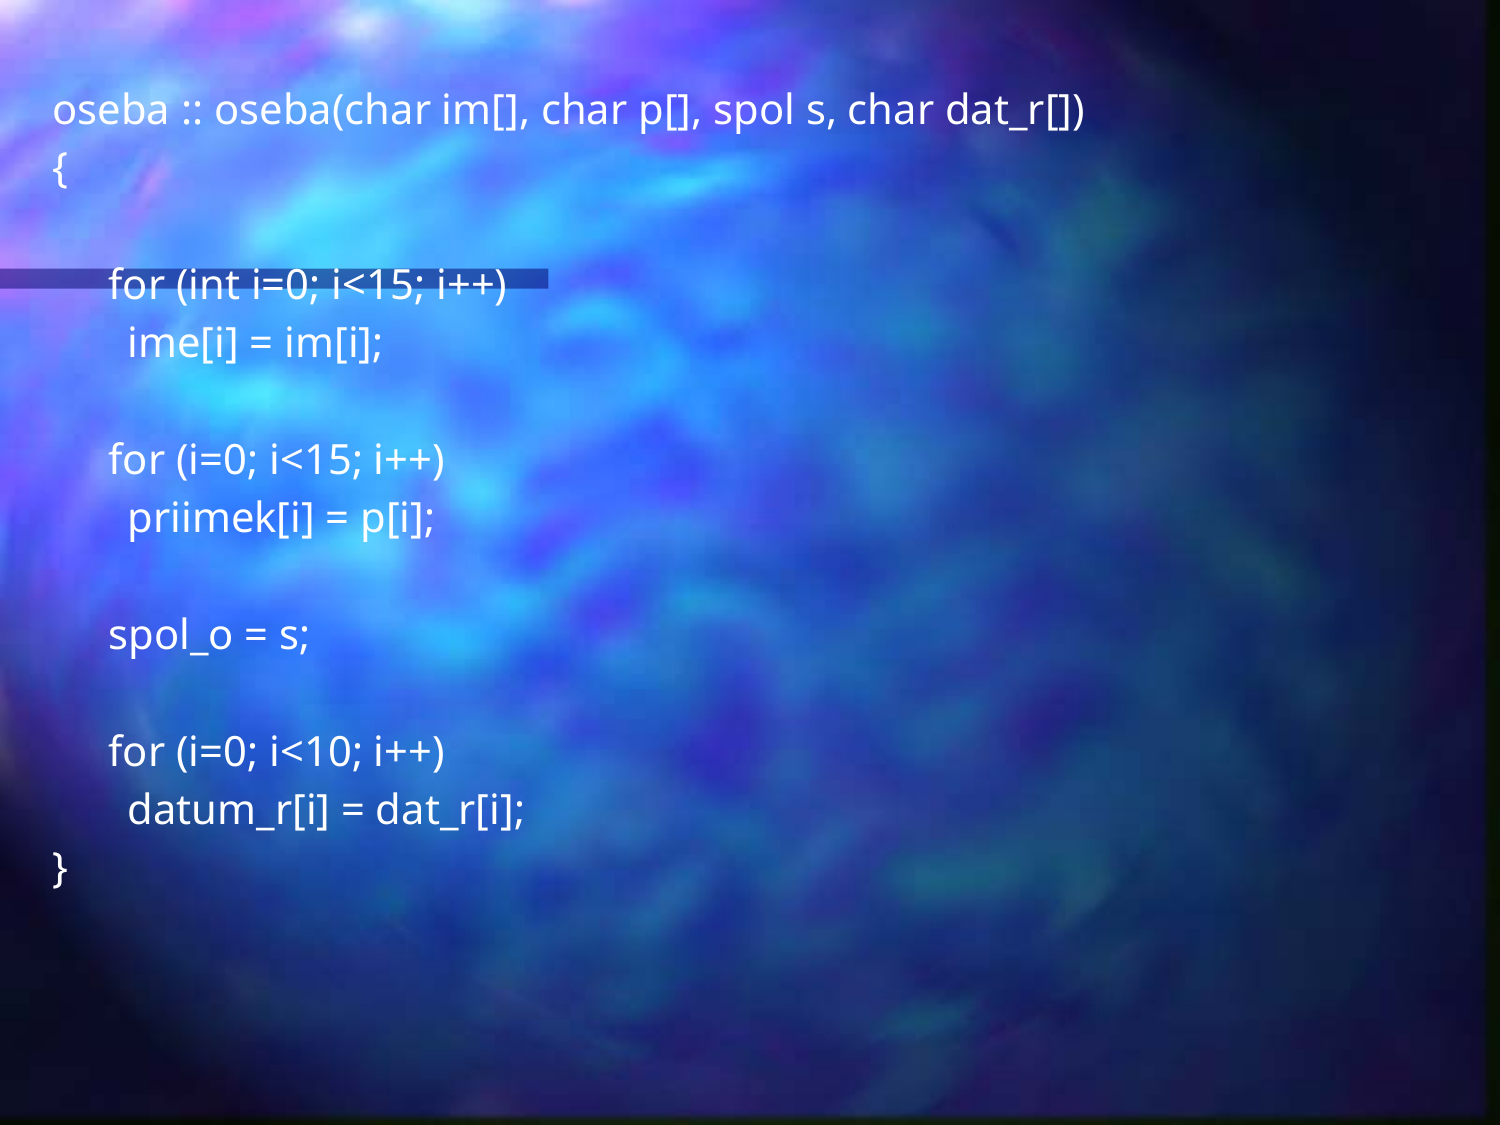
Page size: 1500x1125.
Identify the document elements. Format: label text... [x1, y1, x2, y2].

picture [0, 0, 1500, 1125]
list oseba :: oseba(char im[], char p[], spol s, char dat_r[]) { for (int i=0; i<15; i++) ime[i] = im[i]; for (i=0; i<15; i++) priimek[i] = p[i]; spol_o = s; for (i=0; i<10; i++) datum_r[i] = dat_r[i]; } [37, 75, 1388, 1000]
